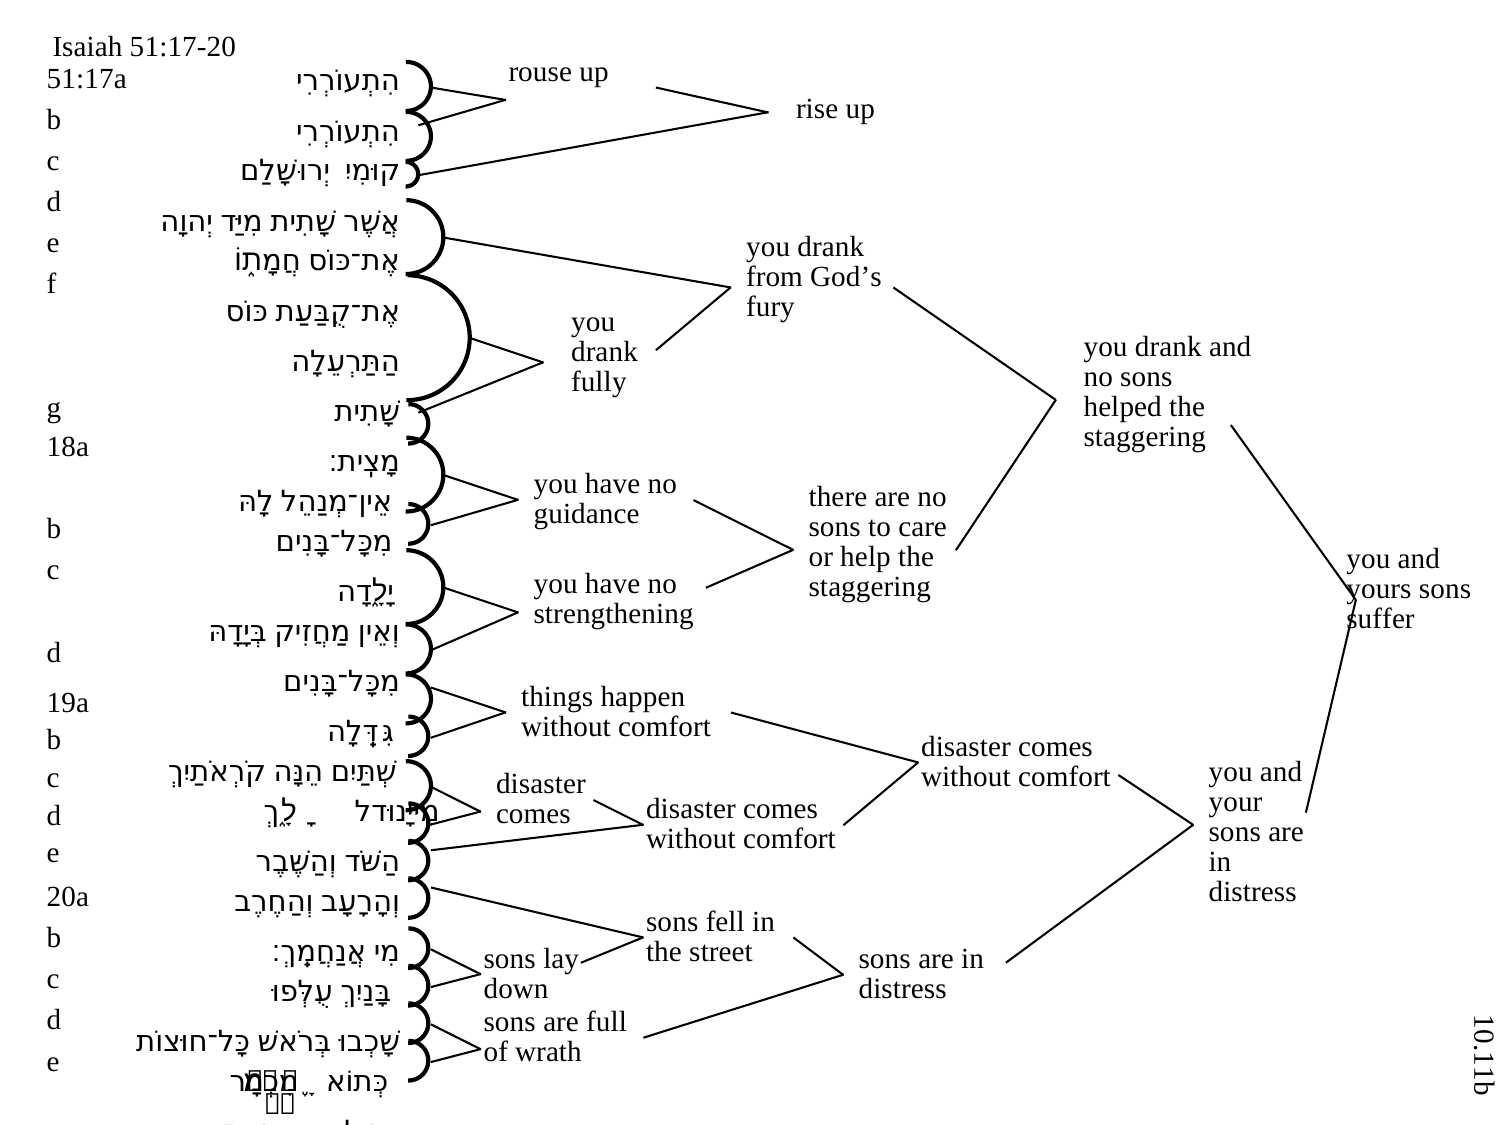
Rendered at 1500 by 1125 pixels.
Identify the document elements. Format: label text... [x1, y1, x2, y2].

text_box disaster comes without comfort [905, 724, 1144, 801]
text_box there are no sons to care or help the staggering [793, 474, 969, 610]
text_box 51:17a b c d e f g [31, 56, 112, 425]
text_box disaster comes [551, 828, 630, 838]
text_box sons fell in the street [630, 899, 831, 976]
text_box sons are full of wrath [468, 999, 669, 1076]
text_box rouse up [493, 50, 806, 96]
text_box 20a b c d e [31, 875, 112, 1086]
text_box you drank and no sons helped the staggering [1068, 324, 1269, 460]
text_box הִתְעוֹרְרִי הִתְעוֹרְרִי קוּמִיִ יְרוּשָׁלַם אֲשֶׁר שָׁתִית מִיַּד יְהוָה אֶת־כּוֹס חֲמָת֑וֹ אֶת־קֻבַּעַת כּוֹס הַתַּרְעֵלָה שָׁתִית מָצִֽית׃ אֵין־מְנַהֵל לָהּ מִכָּל־בָּנִים יָלָ֑דָה וְאֵין מַחֲזִיק בְּיָדָהּ מִכָּל־בָּנִים גִּדֵּֽלָה שְׁתַּיִם הֵנָּה קֹרְאֹתַיִךְ מִי יָנוּד לָ֑ךְ הַשֹּׁד וְהַשֶּׁבֶר וְהָרָעָב וְהַחֶרֶב מִי אֲנַחֲמֵֽךְ׃ בָּנַיִךְ עֻלְּפוּ שָׁכְבוּ בְּרֹאשׁ כָּל־חוּצוֹת כְּתוֹא מִכְמָ֪ר הַֽמְלֵאִים חֲמַת־יְהוָה גַּעֲרַת אֱלֹהַֽיִךְ׃ [112, 52, 416, 1125]
text_box Isaiah 51:17-20 [37, 24, 388, 56]
text_box you drank from God’s fury [730, 224, 906, 331]
text_box you drank fully [555, 299, 694, 406]
text_box sons lay down [468, 936, 619, 999]
text_box you have no guidance [518, 462, 731, 538]
text_box sons are in distress [843, 937, 1044, 1013]
text_box disaster comes [480, 762, 656, 838]
text_box 19a b c d e [31, 680, 112, 875]
text_box 10.11b [1460, 999, 1500, 1125]
text_box 18a b c d [31, 425, 112, 677]
text_box rise up [780, 87, 1006, 133]
text_box things happen without comfort [505, 674, 756, 751]
text_box you have no strengthening [518, 562, 719, 638]
text_box you and your sons are in distress [1193, 750, 1331, 915]
text_box you and yours sons suffer [1331, 537, 1500, 643]
text_box disaster comes without comfort [630, 787, 881, 863]
